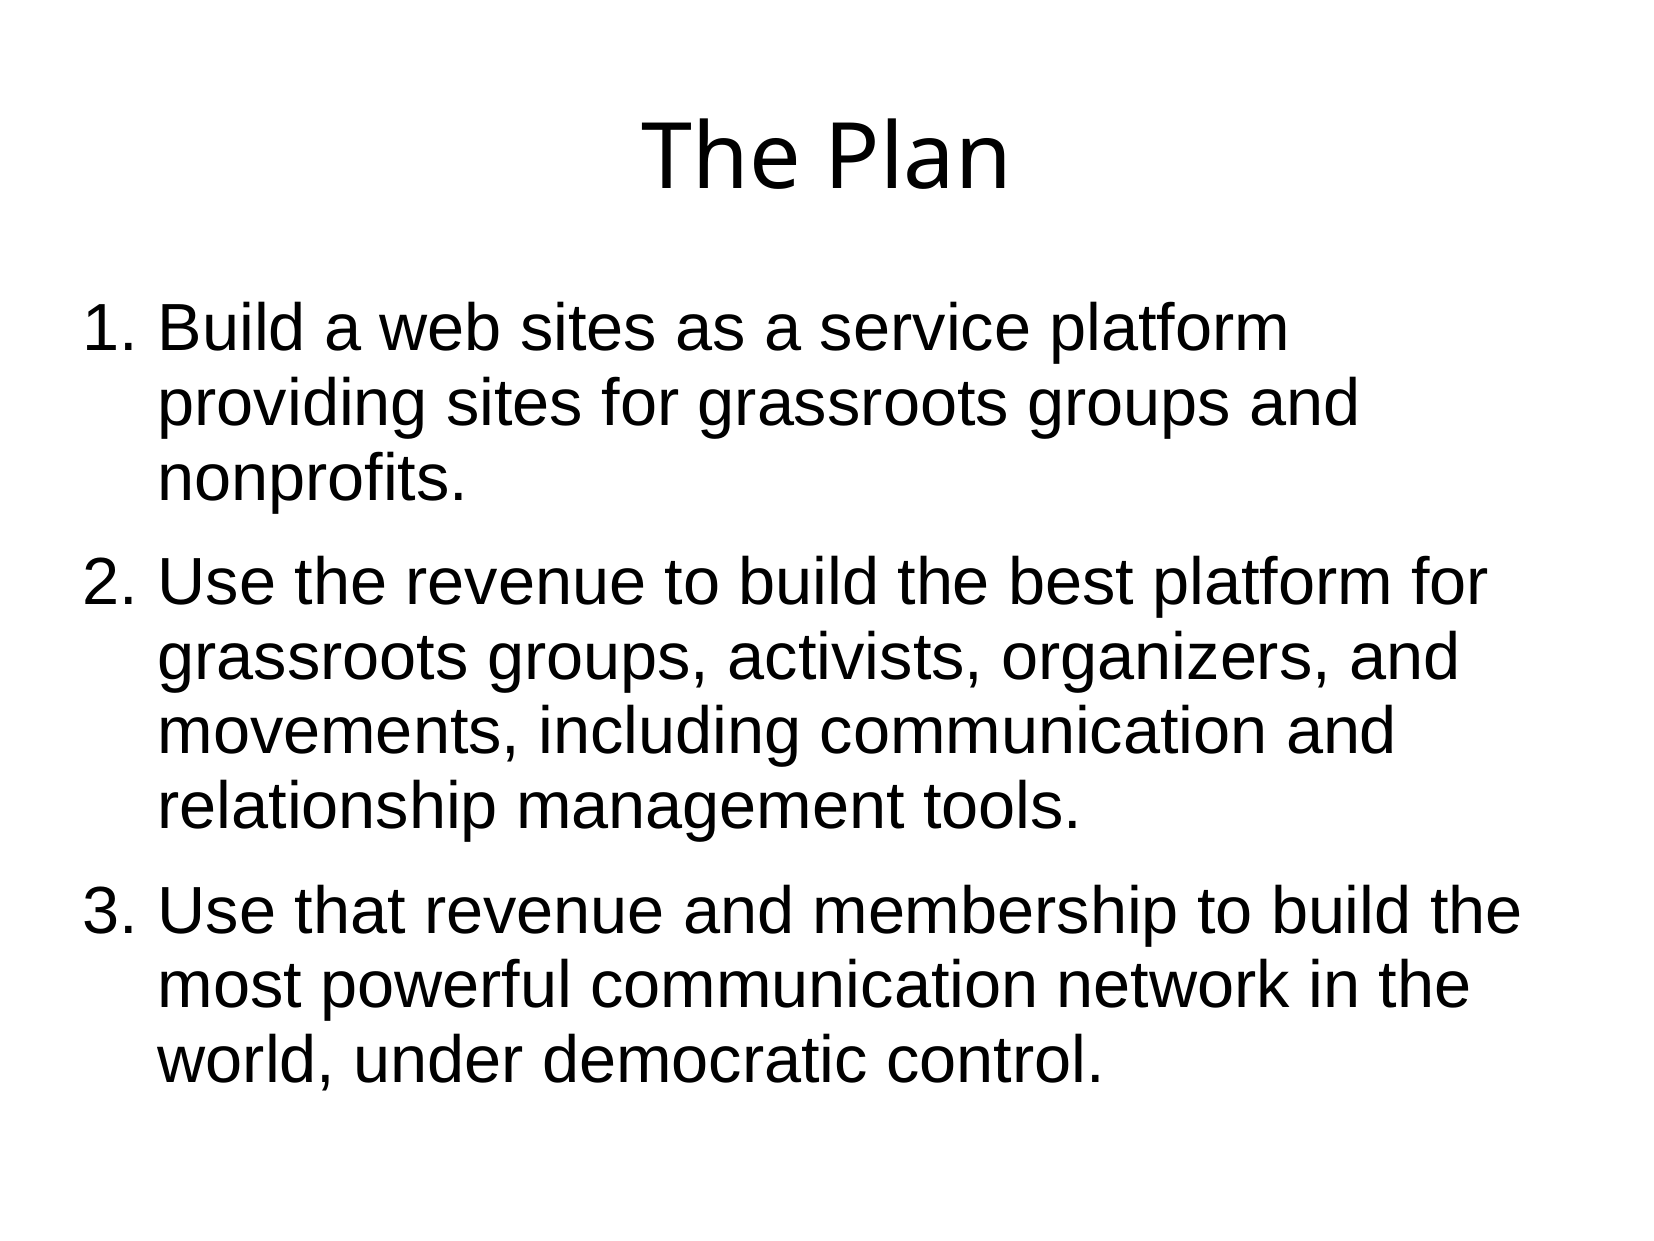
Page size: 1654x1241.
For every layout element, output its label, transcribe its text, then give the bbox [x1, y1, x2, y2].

list Build a web sites as a service platform providing sites for grassroots groups and nonprofits. Use the revenue to build the best platform for grassroots groups, activists, organizers, and movements, including communication and relationship management tools. Use that revenue and membership to build the most powerful communication network in the world, under democratic control. [82, 290, 1571, 1156]
title The Plan [82, 49, 1571, 257]
